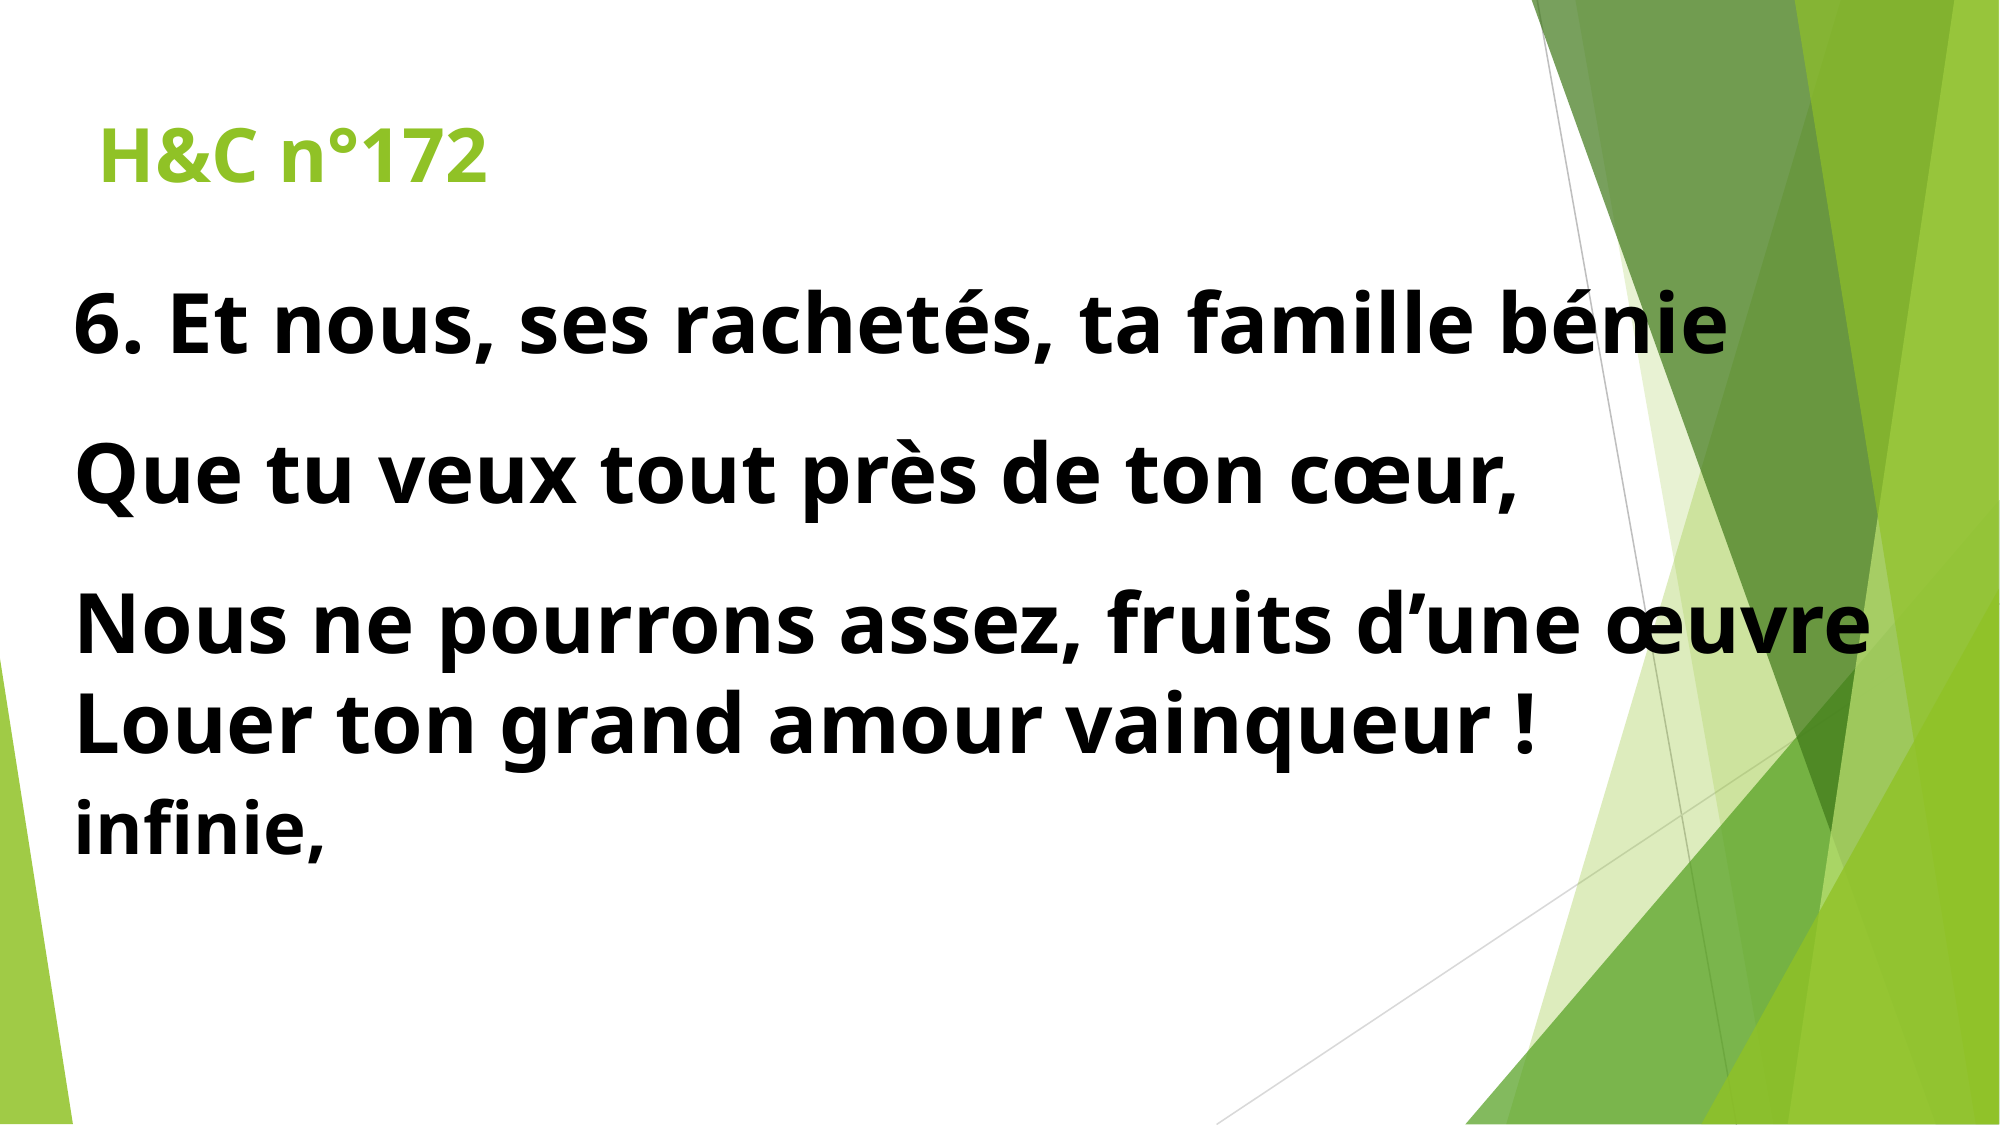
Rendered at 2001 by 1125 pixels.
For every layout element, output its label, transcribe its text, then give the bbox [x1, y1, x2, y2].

text_box H&C n°172 [82, 99, 1522, 212]
text_box 6. Et nous, ses rachetés, ta famille bénie Que tu veux tout près de ton cœur, Nous ne pourrons assez, fruits d’une œuvre Louer ton grand amour vainqueur ! infinie, [59, 212, 2001, 1074]
